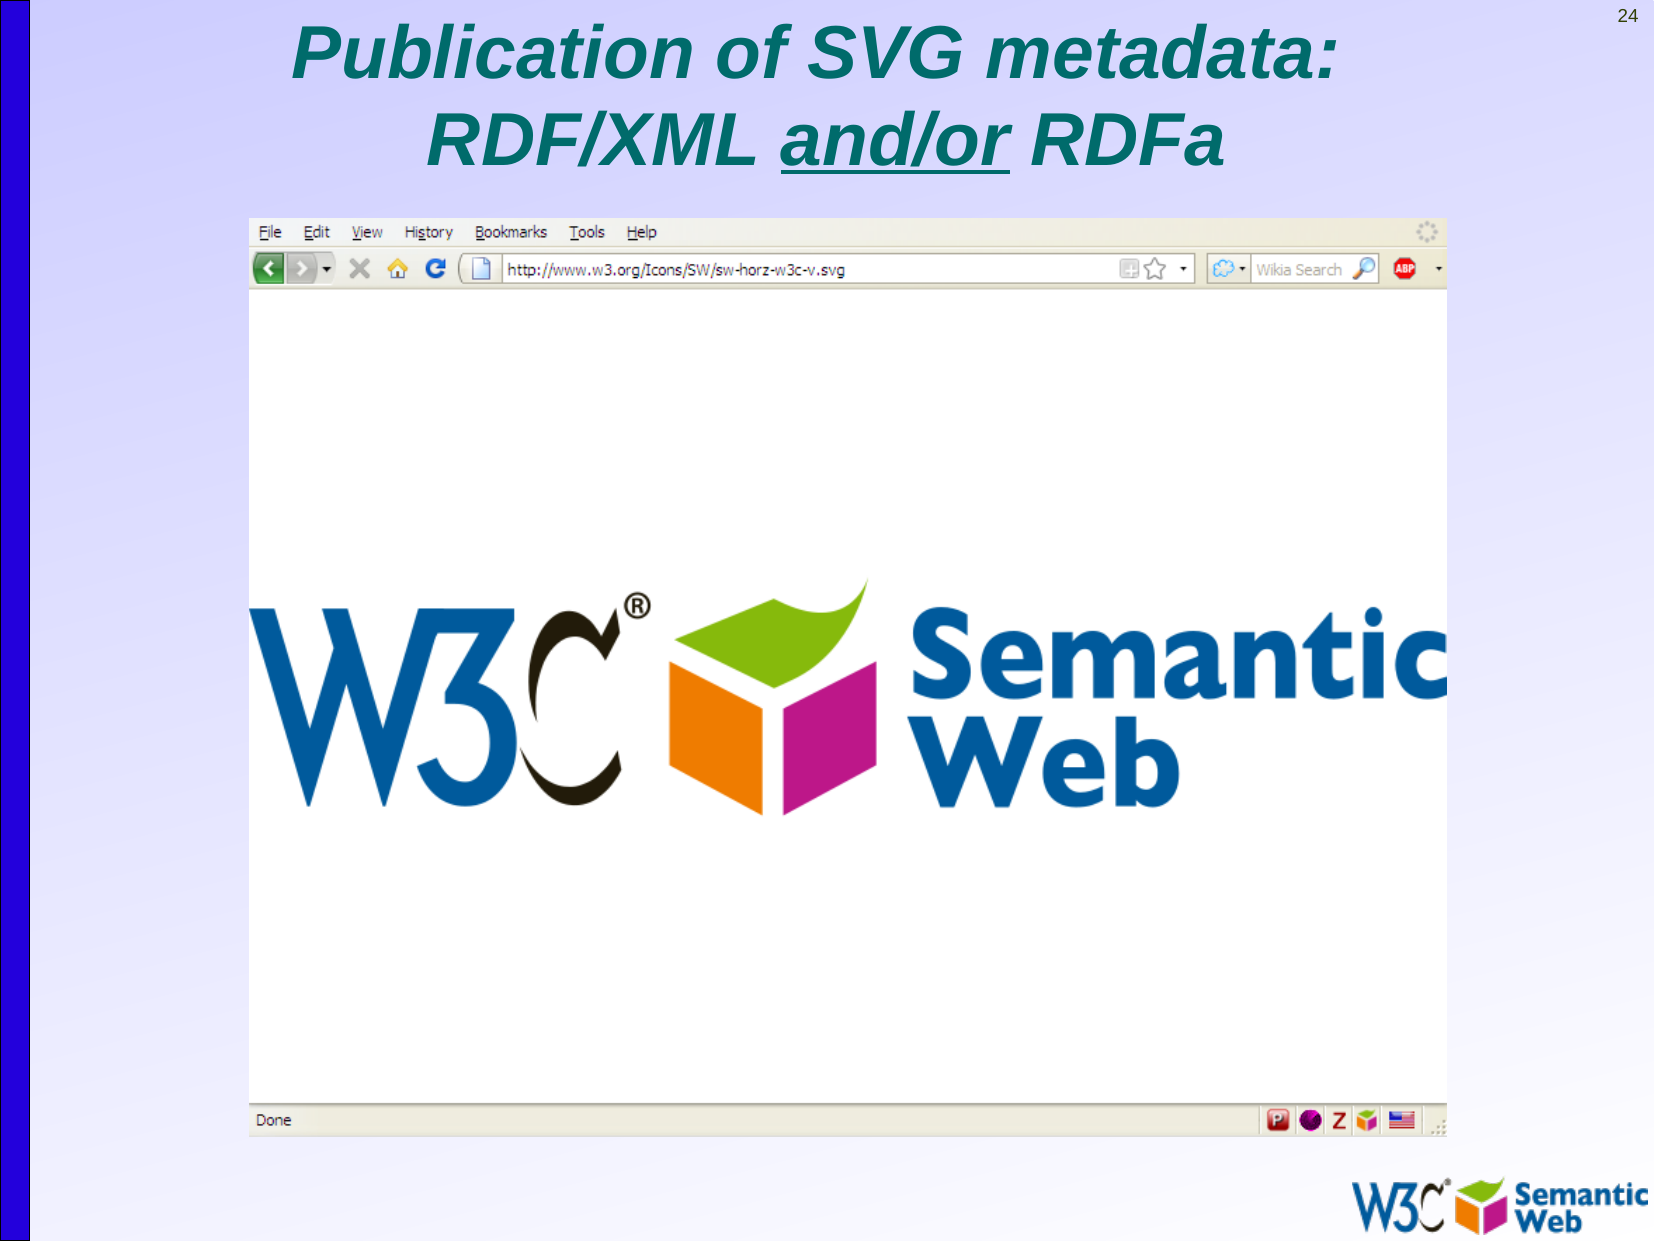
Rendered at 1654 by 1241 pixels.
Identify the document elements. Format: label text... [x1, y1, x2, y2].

picture [1352, 1175, 1648, 1235]
picture [249, 218, 1447, 1137]
title Publication of SVG metadata: RDF/XML and/or RDFa [0, 8, 1654, 181]
